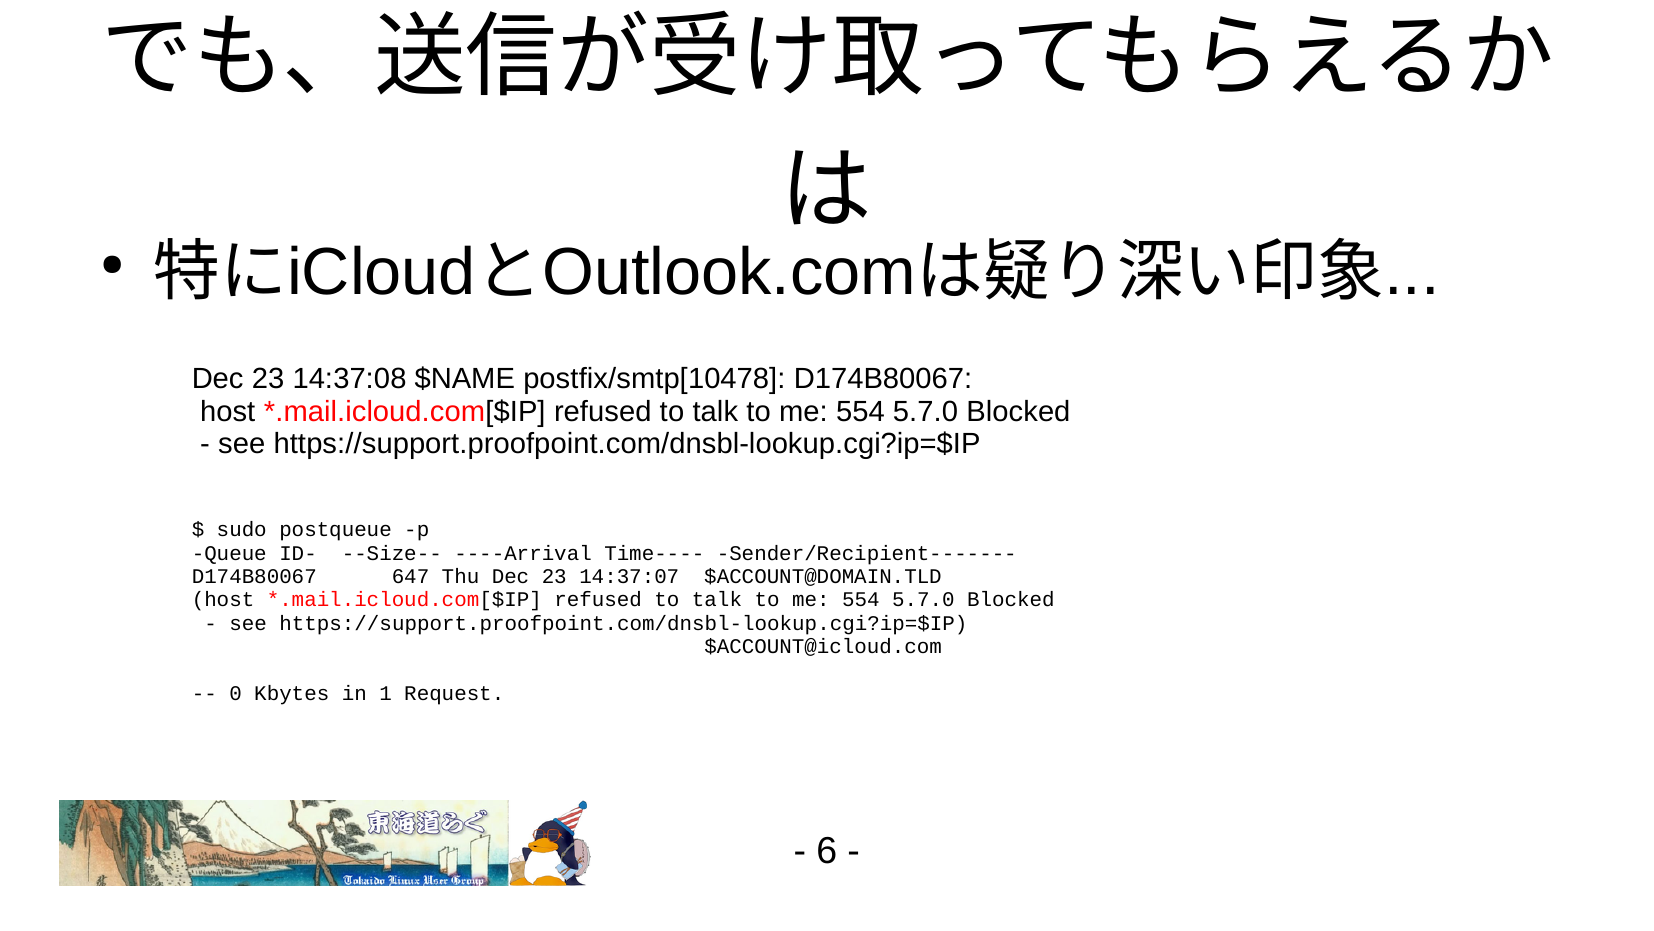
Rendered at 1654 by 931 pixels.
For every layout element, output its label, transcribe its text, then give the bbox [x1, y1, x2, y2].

text_box - <番号> - [703, 815, 950, 886]
list 特にiCloudとOutlook.comは疑り深い印象... [82, 217, 1571, 758]
text_box Dec 23 14:37:08 $NAME postfix/smtp[10478]: D174B80067: host *.mail.icloud.com[$IP] refused to talk to me: 554 5.7.0 Blocked - see https://support.proofpoint.com/dnsbl-lookup.cgi?ip=$IP [177, 354, 1270, 532]
text_box $ sudo postqueue -p -Queue ID- --Size-- ----Arrival Time---- -Sender/Recipient------- D174B80067 647 Thu Dec 23 14:37:07 $ACCOUNT@DOMAIN.TLD (host *.mail.icloud.com[$IP] refused to talk to me: 554 5.7.0 Blocked - see https://support.proofpoint.com/dnsbl-lookup.cgi?ip=$IP) $ACCOUNT@icloud.com -- 0 Kbytes in 1 Request. [177, 511, 1123, 798]
picture [59, 800, 591, 886]
title でも、送信が受け取ってもらえるかは [82, 37, 1571, 193]
